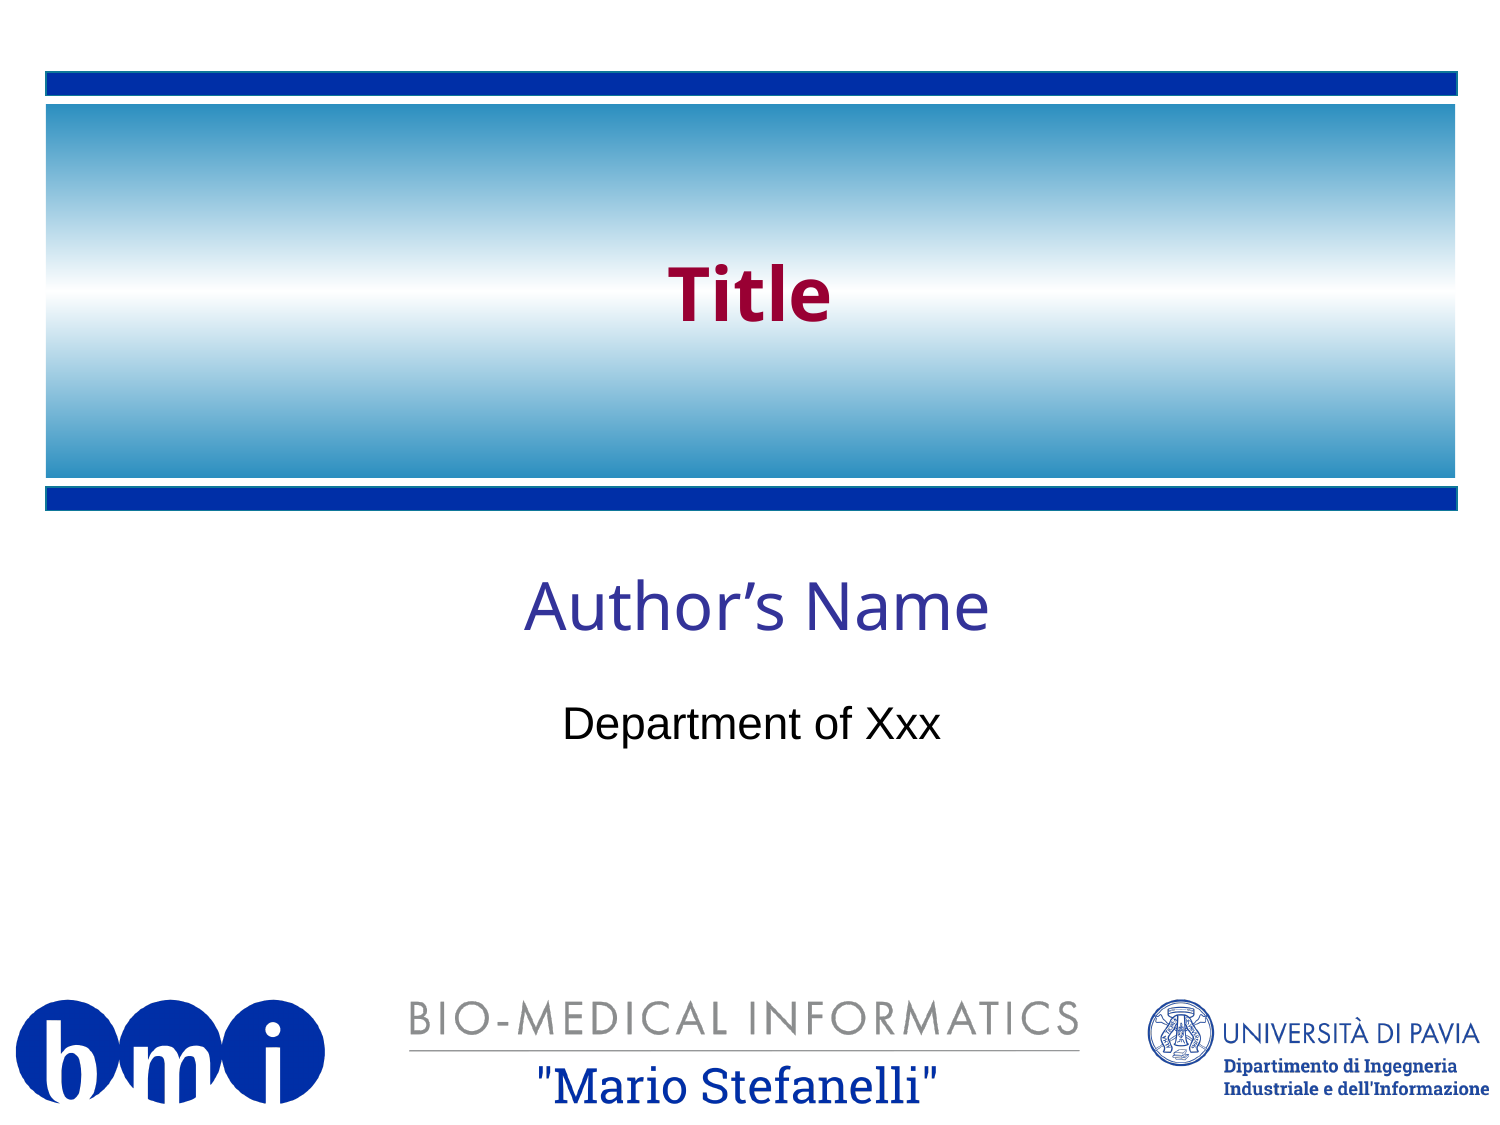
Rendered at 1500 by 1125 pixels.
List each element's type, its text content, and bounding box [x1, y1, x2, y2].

text_box Title [45, 104, 1456, 478]
text_box Department of Xxx [252, 686, 1251, 812]
text_box Author’s Name [233, 556, 1284, 686]
picture [0, 981, 1489, 1122]
